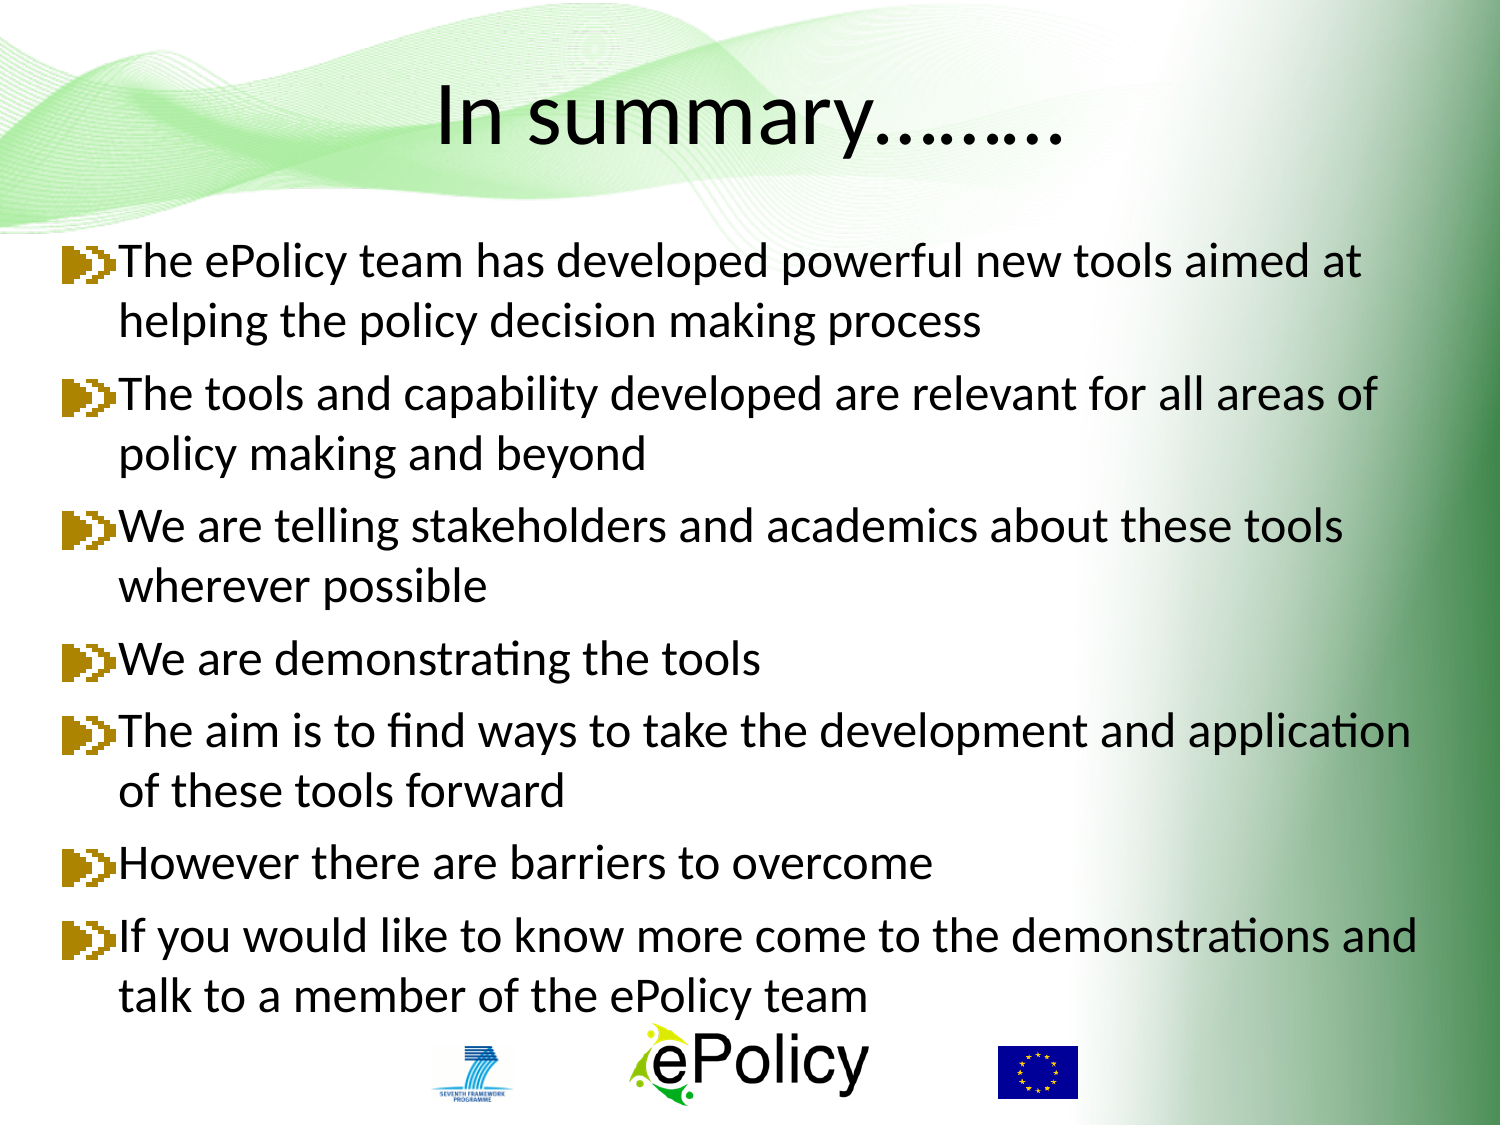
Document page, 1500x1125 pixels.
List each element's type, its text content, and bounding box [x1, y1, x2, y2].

picture [62, 833, 116, 887]
title In summary……… [75, 45, 1425, 219]
picture [62, 495, 116, 550]
picture [431, 1046, 514, 1102]
picture [62, 628, 116, 682]
picture [62, 363, 116, 417]
picture [0, 0, 1500, 1125]
text_box The ePolicy team has developed powerful new tools aimed at helping the policy decision making process The tools and capability developed are relevant for all areas of policy making and beyond We are telling stakeholders and academics about these tools wherever possible We are demonstrating the tools The aim is to find ways to take the development and application of these tools forward However there are barriers to overcome If you would like to know more come to the demonstrations and talk to a member of the ePolicy team [46, 219, 1453, 1035]
picture [62, 905, 116, 960]
picture [62, 700, 116, 755]
picture [62, 230, 116, 284]
